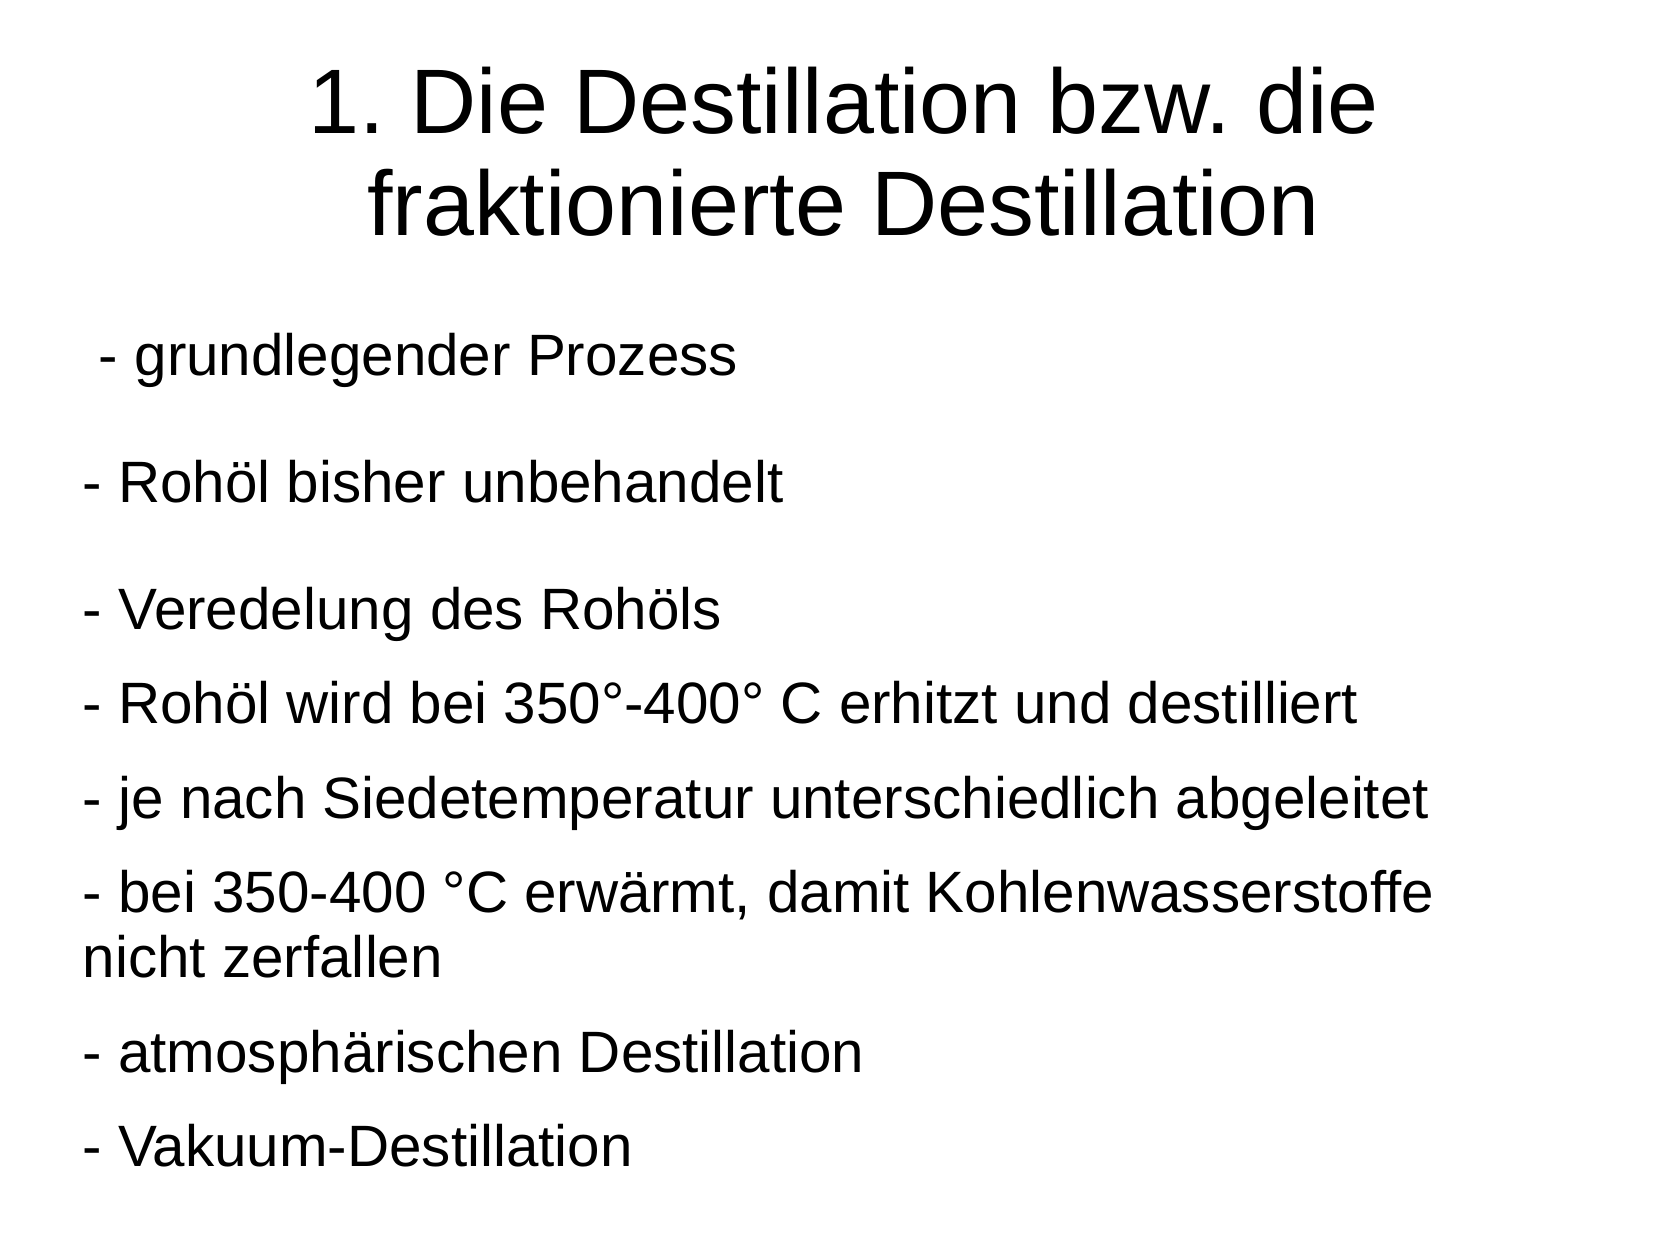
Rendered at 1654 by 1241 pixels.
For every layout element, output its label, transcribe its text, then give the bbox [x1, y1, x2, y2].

list - grundlegender Prozess - Rohöl bisher unbehandelt - Veredelung des Rohöls - Rohöl wird bei 350°-400° C erhitzt und destilliert - je nach Siedetemperatur unterschiedlich abgeleitet - bei 350-400 °C erwärmt, damit Kohlenwasserstoffe nicht zerfallen - atmosphärischen Destillation - Vakuum-Destillation [82, 290, 1571, 1145]
title 1. Die Destillation bzw. die fraktionierte Destillation [82, 49, 1571, 257]
